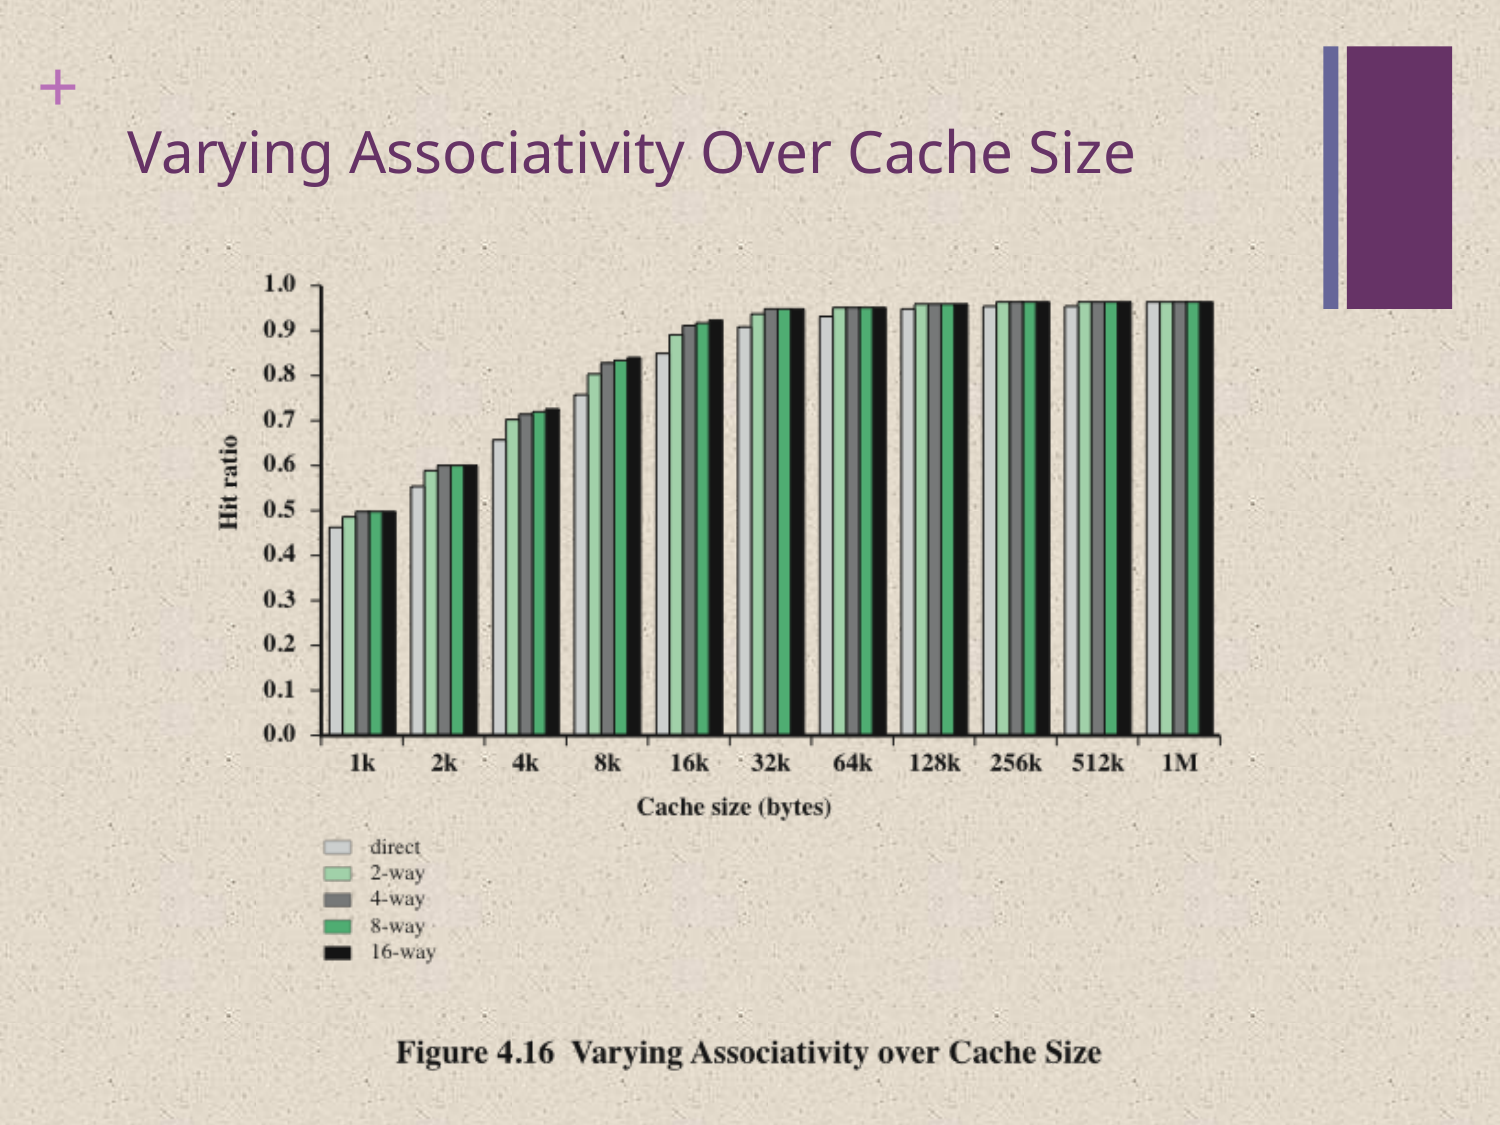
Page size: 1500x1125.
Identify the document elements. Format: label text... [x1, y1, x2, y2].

picture [0, 0, 1500, 1125]
title Varying Associativity Over Cache Size [112, 37, 1353, 221]
